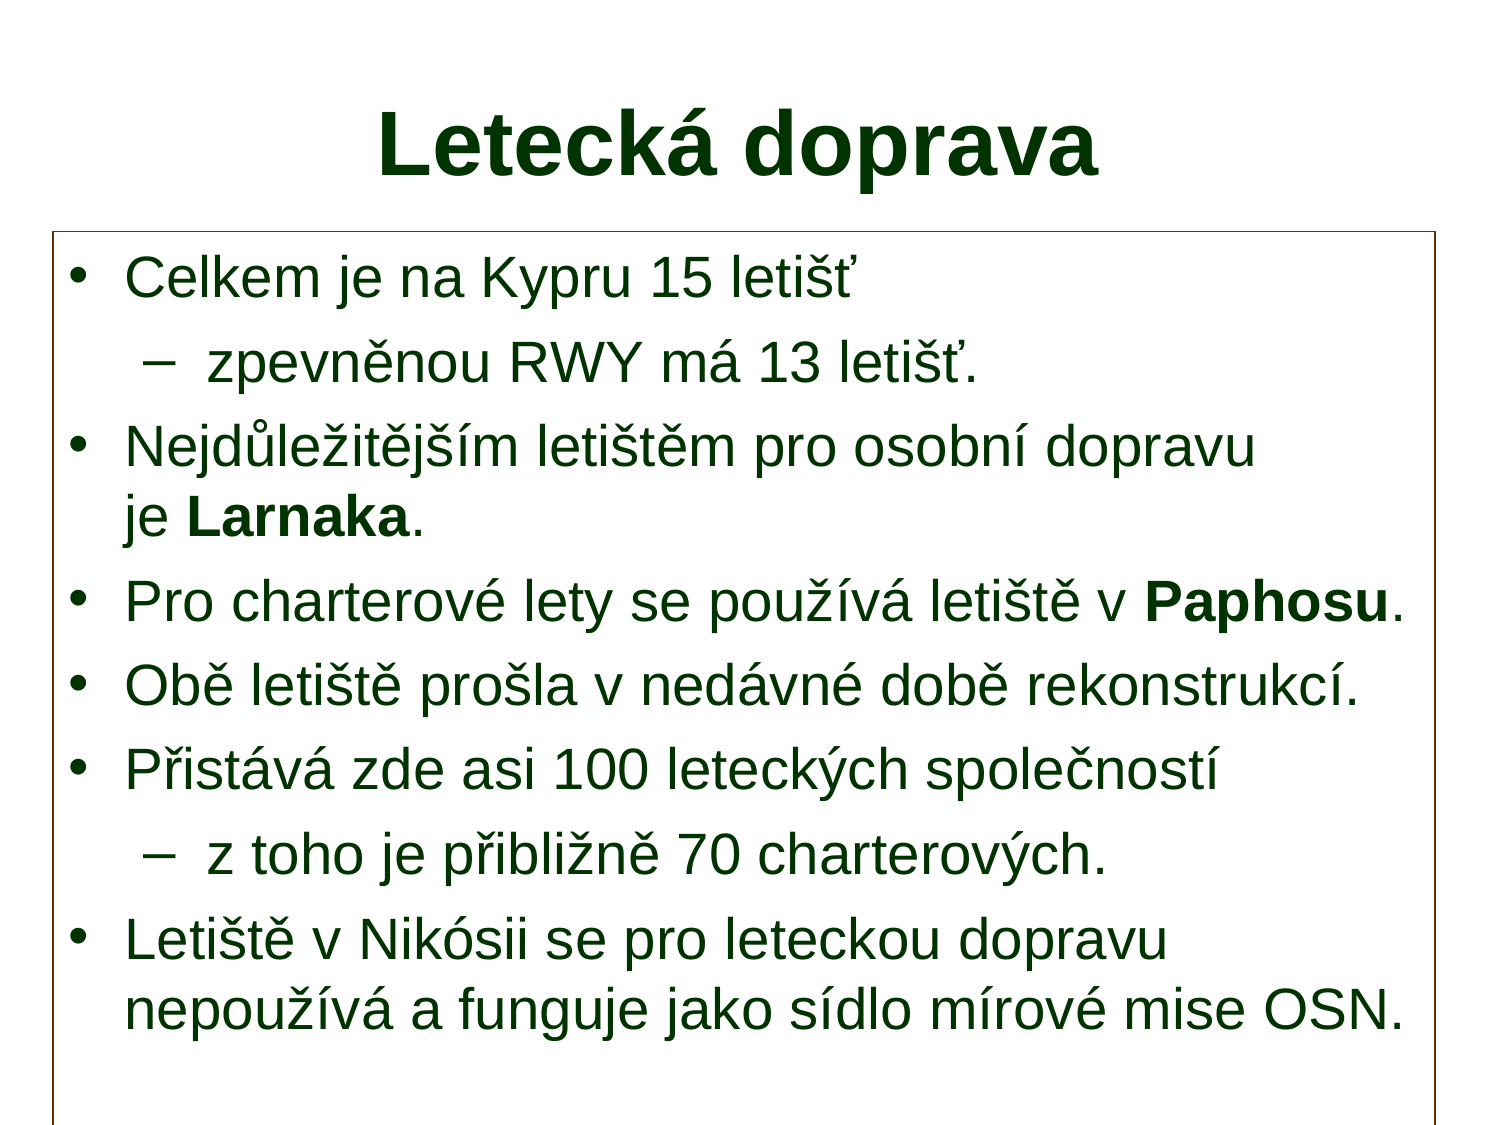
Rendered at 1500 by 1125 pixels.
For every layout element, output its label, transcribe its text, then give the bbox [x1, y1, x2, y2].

list Celkem je na Kypru 15 letišť zpevněnou RWY má 13 letišť. Nejdůležitějším letištěm pro osobní dopravu je Larnaka. Pro charterové lety se používá letiště v Paphosu. Obě letiště prošla v nedávné době rekonstrukcí. Přistává zde asi 100 leteckých společností z toho je přibližně 70 charterových. Letiště v Nikósii se pro leteckou dopravu nepoužívá a funguje jako sídlo mírové mise OSN. [53, 231, 1436, 1125]
title Letecká doprava [64, 45, 1412, 231]
